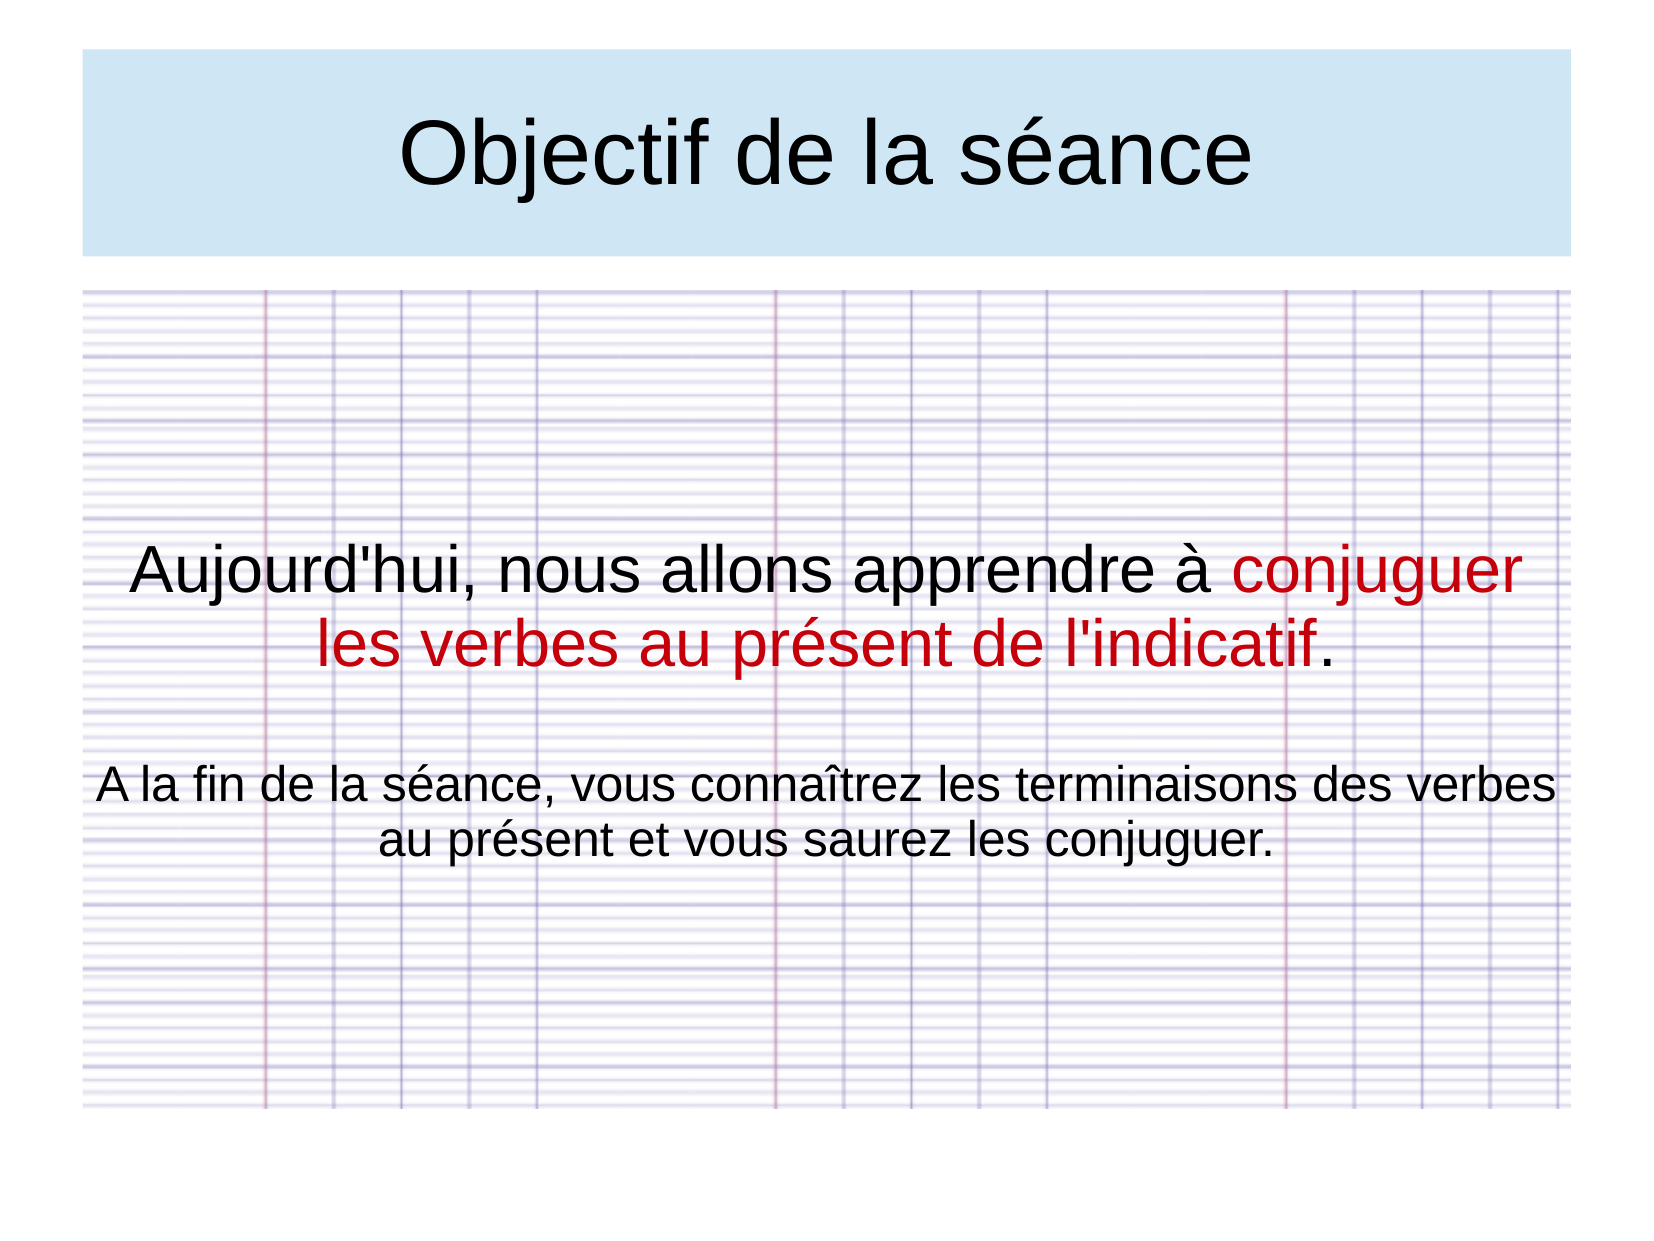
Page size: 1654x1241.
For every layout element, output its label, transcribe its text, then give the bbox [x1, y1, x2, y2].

subtitle Aujourd'hui, nous allons apprendre à conjuguer les verbes au présent de l'indicatif. A la fin de la séance, vous connaîtrez les terminaisons des verbes au présent et vous saurez les conjuguer. [82, 290, 1571, 1109]
title Objectif de la séance [82, 49, 1571, 257]
